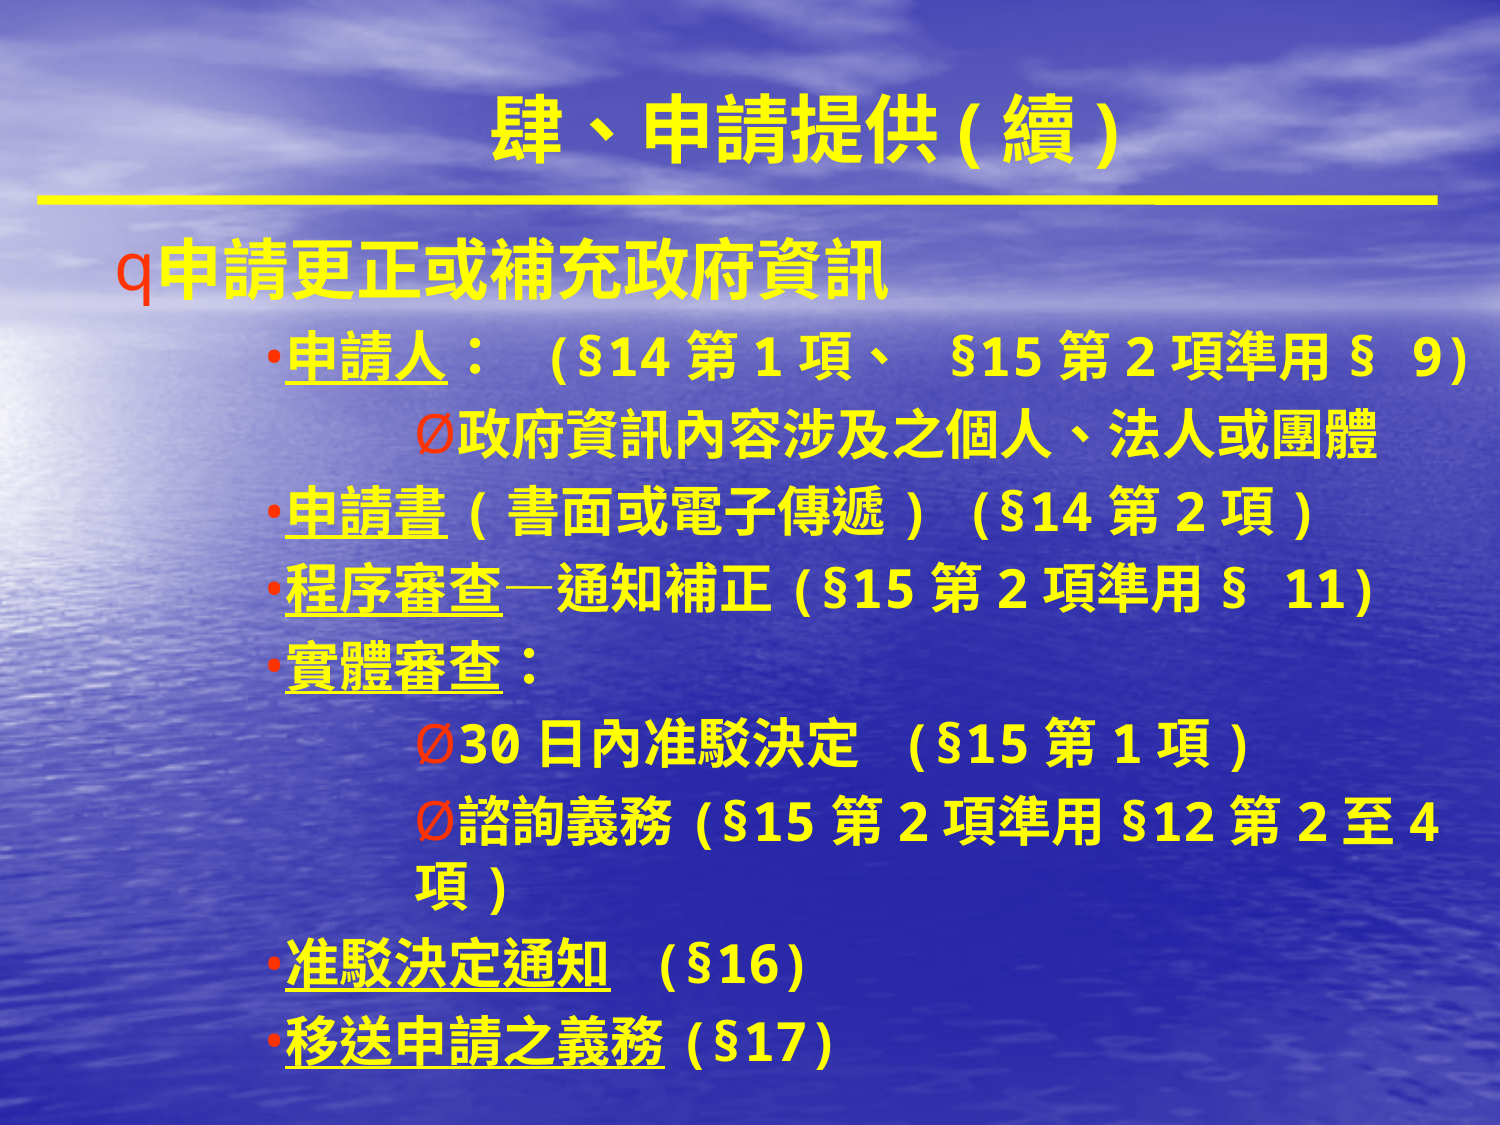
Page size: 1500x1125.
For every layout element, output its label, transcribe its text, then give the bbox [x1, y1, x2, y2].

text_box 肆、申請提供(續) [475, 75, 1135, 180]
text_box 申請更正或補充政府資訊 申請人： (§14第1項、 §15第2項準用§ 9) 政府資訊內容涉及之個人、法人或團體 申請書(書面或電子傳遞) (§14第2項) 程序審查—通知補正(§15第2項準用§ 11) 實體審查： 30日內准駁決定 (§15第1項) 諮詢義務(§15第2項準用§12第2至4項) 准駁決定通知 (§16) 移送申請之義務(§17) [100, 212, 1500, 1080]
